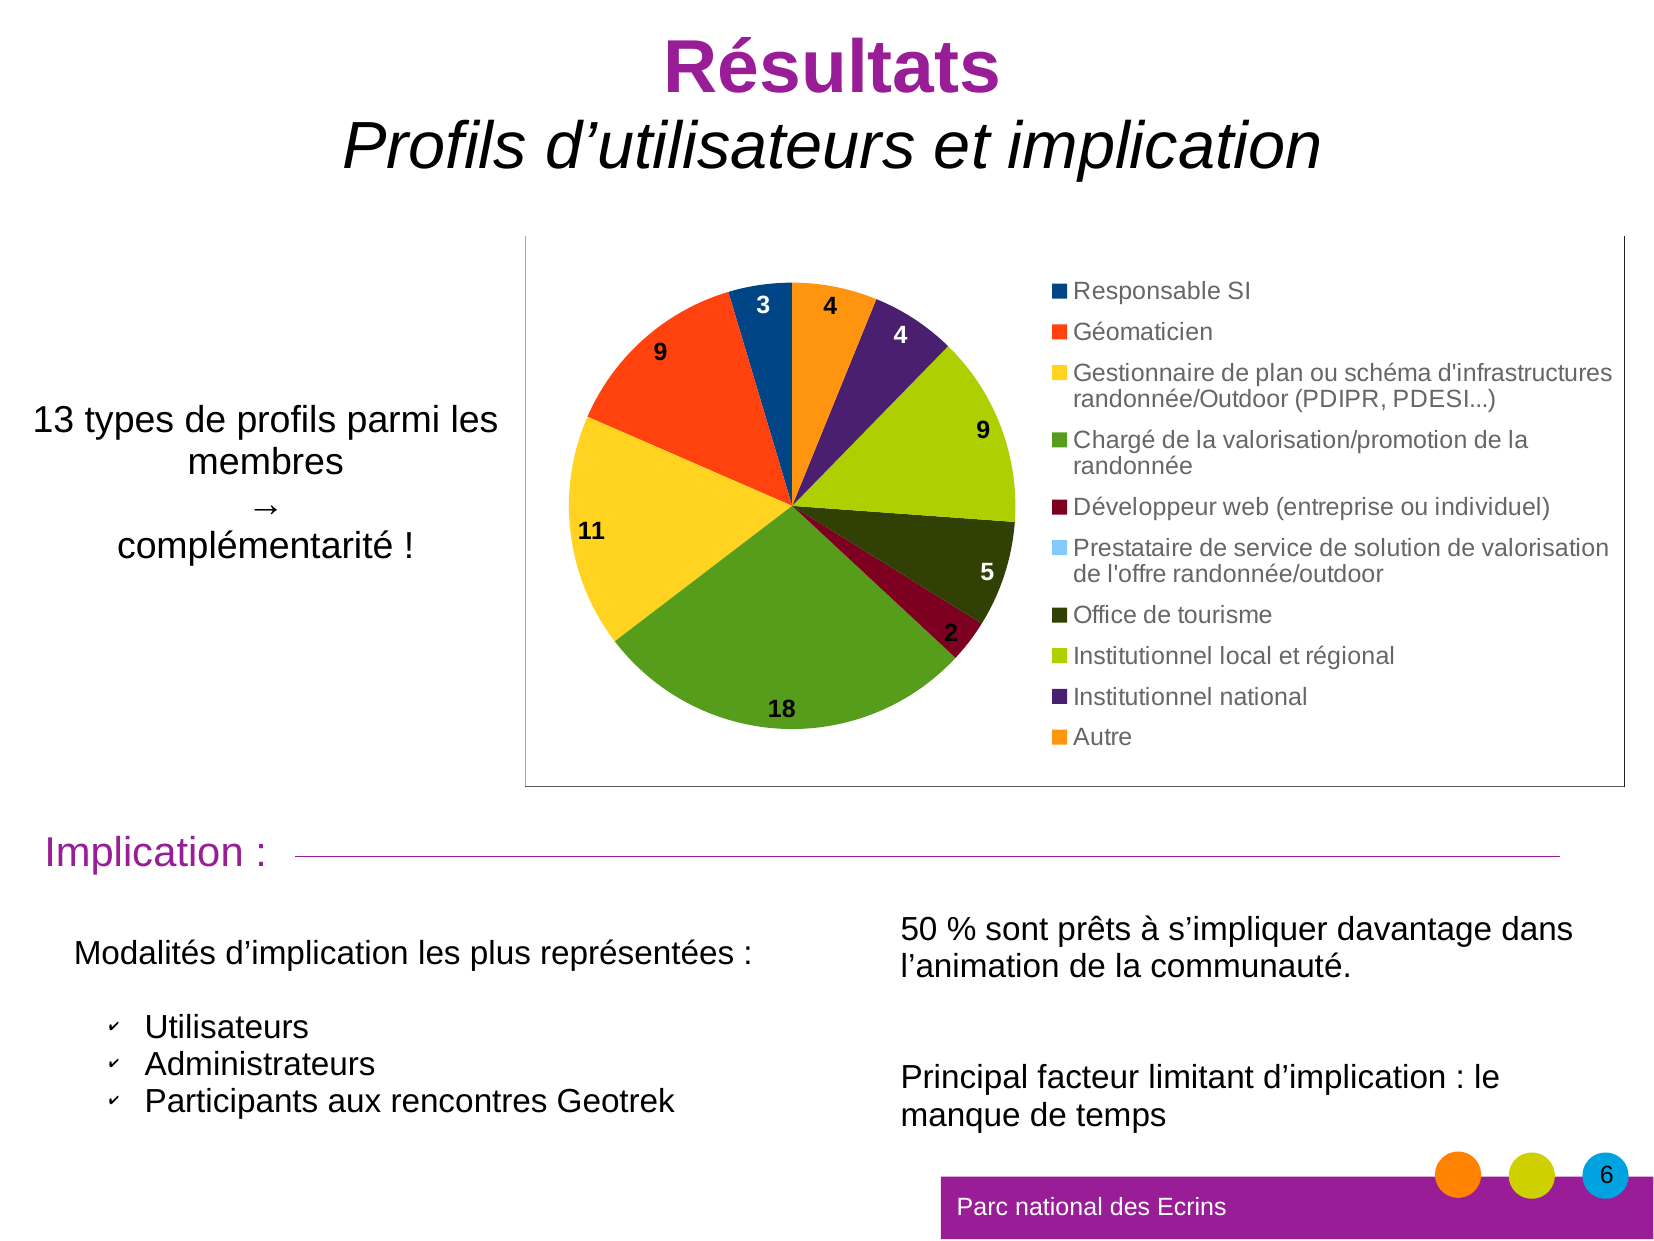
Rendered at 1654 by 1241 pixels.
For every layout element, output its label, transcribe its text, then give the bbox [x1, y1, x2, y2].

text_box Implication : [29, 820, 886, 883]
title Résultats Profils d’utilisateurs et implication [88, 23, 1577, 183]
text_box 13 types de profils parmi les membres → complémentarité ! [0, 391, 525, 609]
text_box Modalités d’implication les plus représentées : Utilisateurs Administrateurs Participants aux rencontres Geotrek [59, 927, 798, 1165]
chart [525, 236, 1625, 787]
text_box 50 % sont prêts à s’impliquer davantage dans l’animation de la communauté. Principal facteur limitant d’implication : le manque de temps [885, 903, 1595, 1141]
